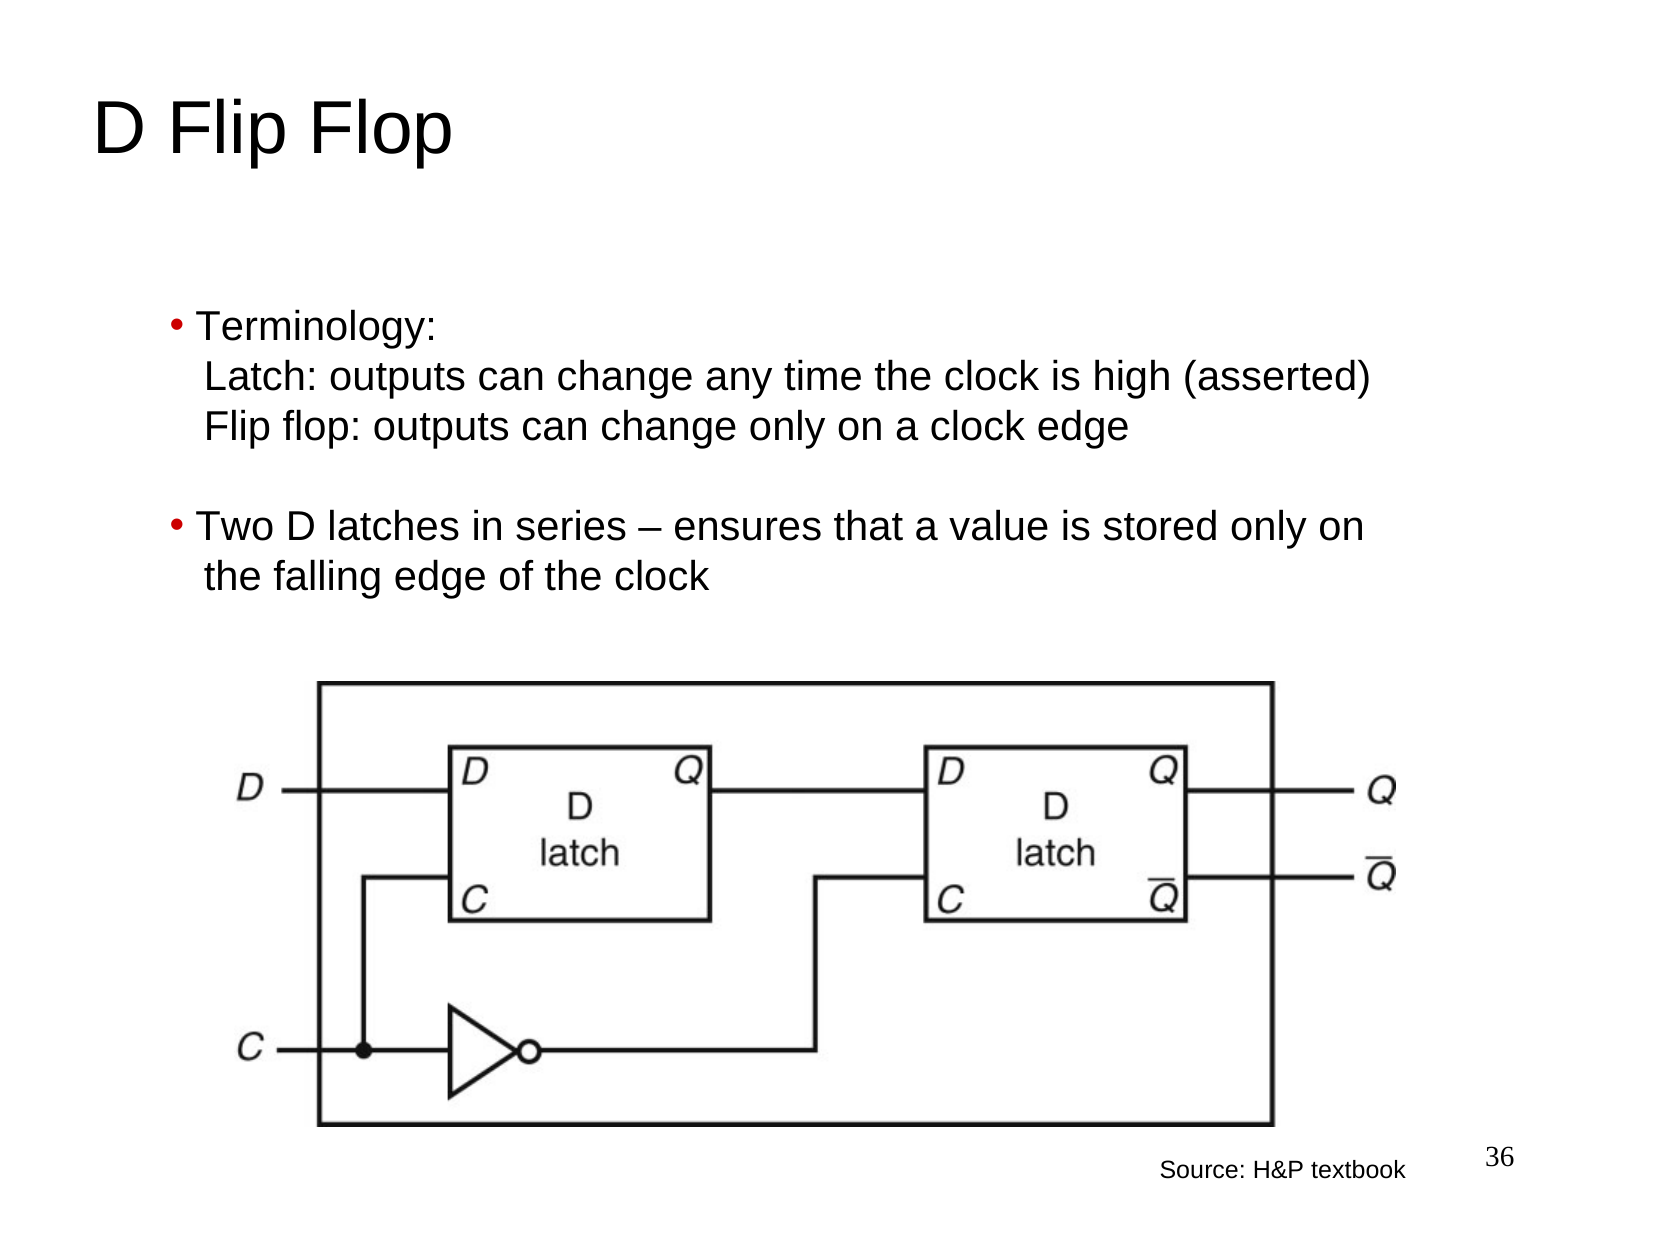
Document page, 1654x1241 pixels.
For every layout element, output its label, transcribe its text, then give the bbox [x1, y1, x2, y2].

text_box Terminology: Latch: outputs can change any time the clock is high (asserted) Flip flop: outputs can change only on a clock edge Two D latches in series – ensures that a value is stored only on the falling edge of the clock [154, 291, 1399, 607]
text_box Source: H&P textbook [1144, 1146, 1422, 1192]
picture [234, 681, 1396, 1127]
text_box <number> [1185, 1129, 1530, 1213]
text_box D Flip Flop [77, 71, 471, 177]
